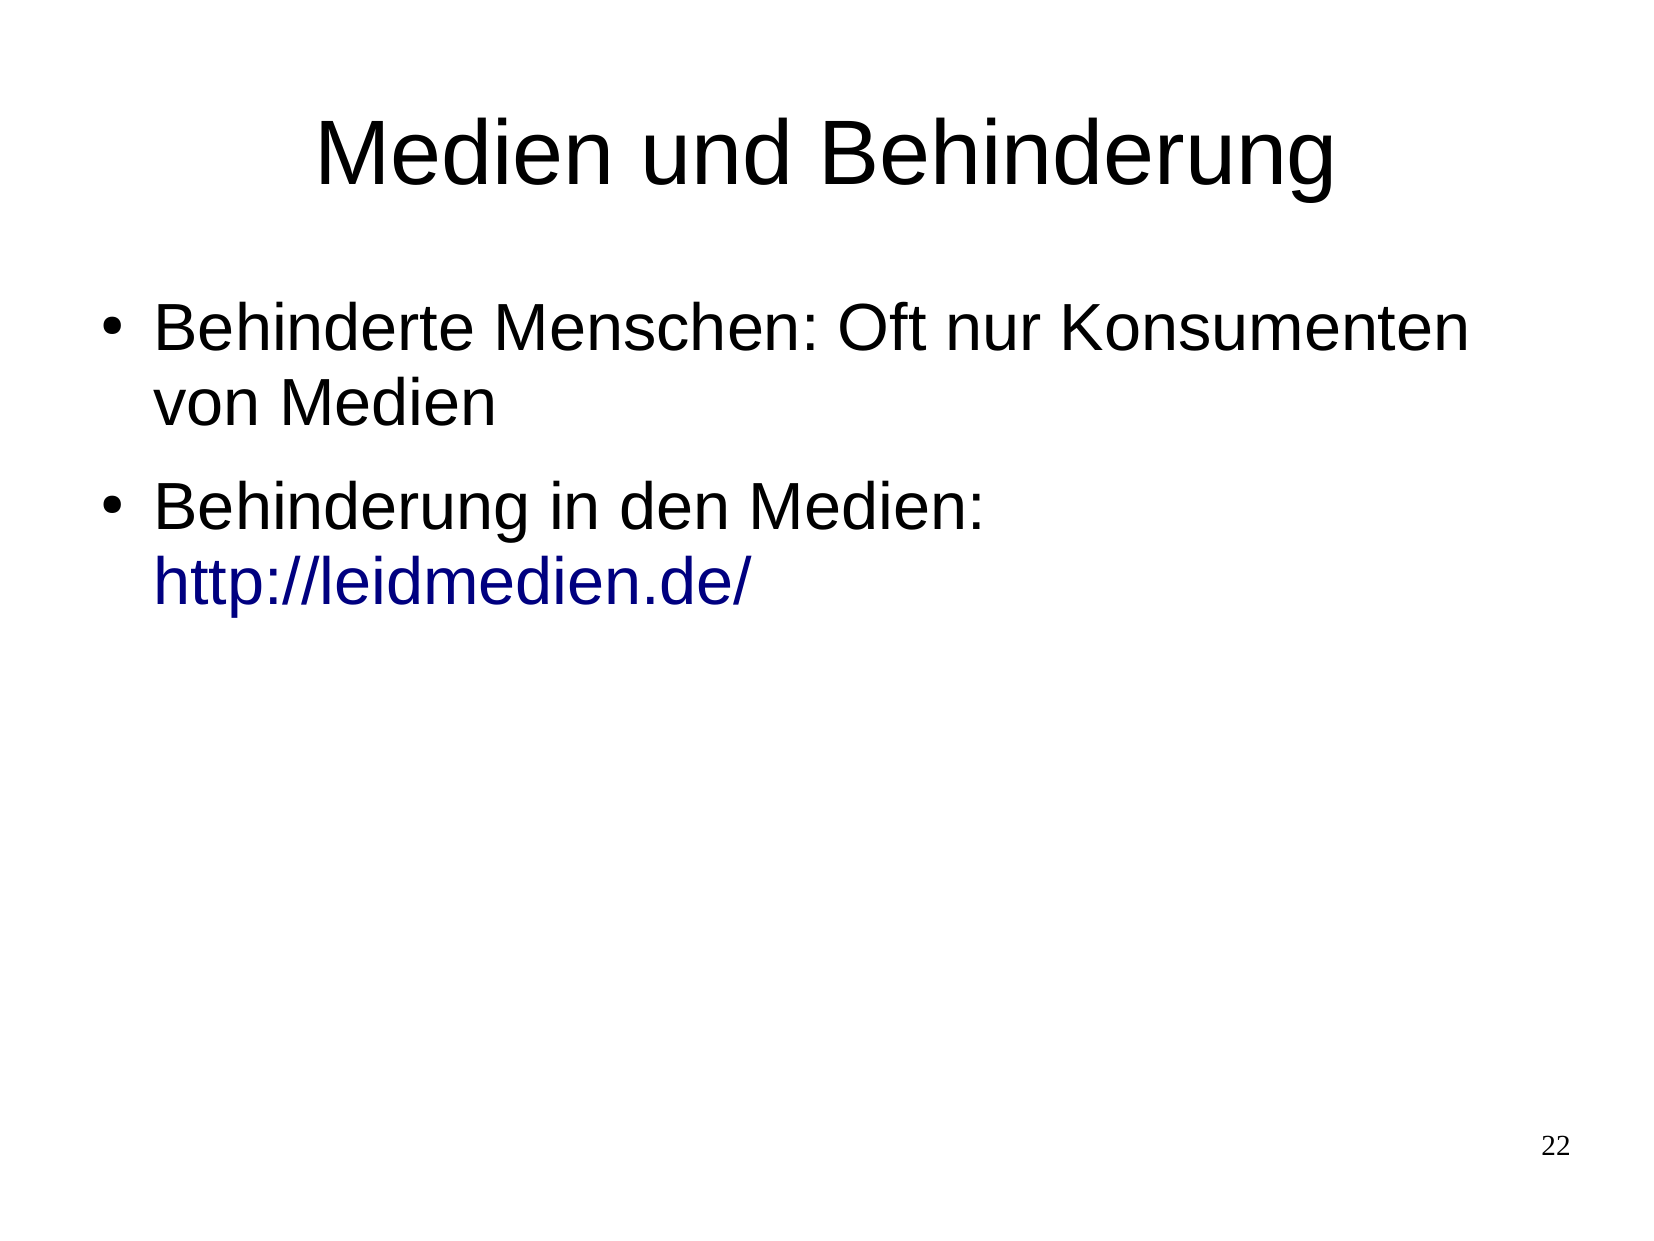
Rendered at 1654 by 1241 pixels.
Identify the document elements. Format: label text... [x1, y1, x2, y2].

list Behinderte Menschen: Oft nur Konsumenten von Medien Behinderung in den Medien: http://leidmedien.de/ [82, 290, 1571, 1010]
title Medien und Behinderung [82, 49, 1571, 257]
